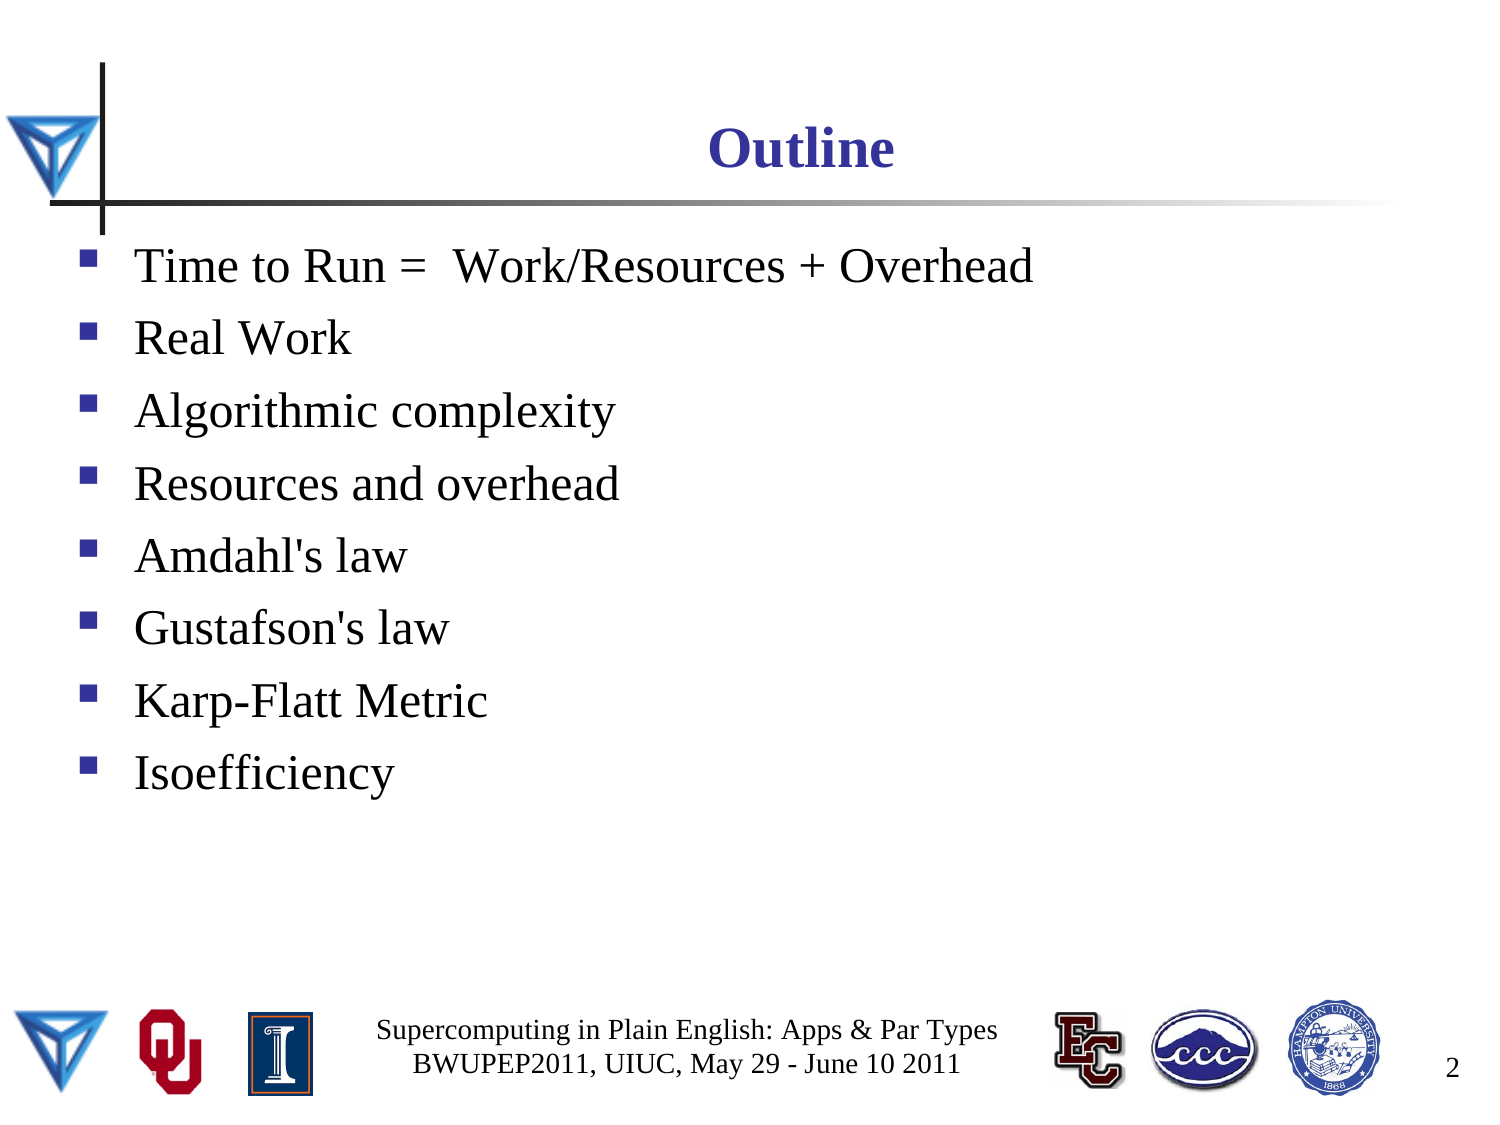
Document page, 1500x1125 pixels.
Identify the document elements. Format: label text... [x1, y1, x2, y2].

title Outline [162, 74, 1441, 187]
picture [1142, 999, 1263, 1097]
text_box Supercomputing in Plain English: Apps & Par Types BWUPEP2011, UIUC, May 29 - June 10 2011 [324, 1012, 1051, 1088]
picture [0, 112, 99, 203]
picture [1287, 999, 1381, 1097]
picture [8, 1007, 113, 1097]
picture [137, 1007, 203, 1097]
text_box <number> [1400, 1024, 1476, 1091]
picture [1050, 1012, 1129, 1089]
list Time to Run = Work/Resources + Overhead Real Work Algorithmic complexity Resources and overhead Amdahl's law Gustafson's law Karp-Flatt Metric Isoefficiency [62, 224, 1438, 988]
picture [248, 1012, 313, 1096]
